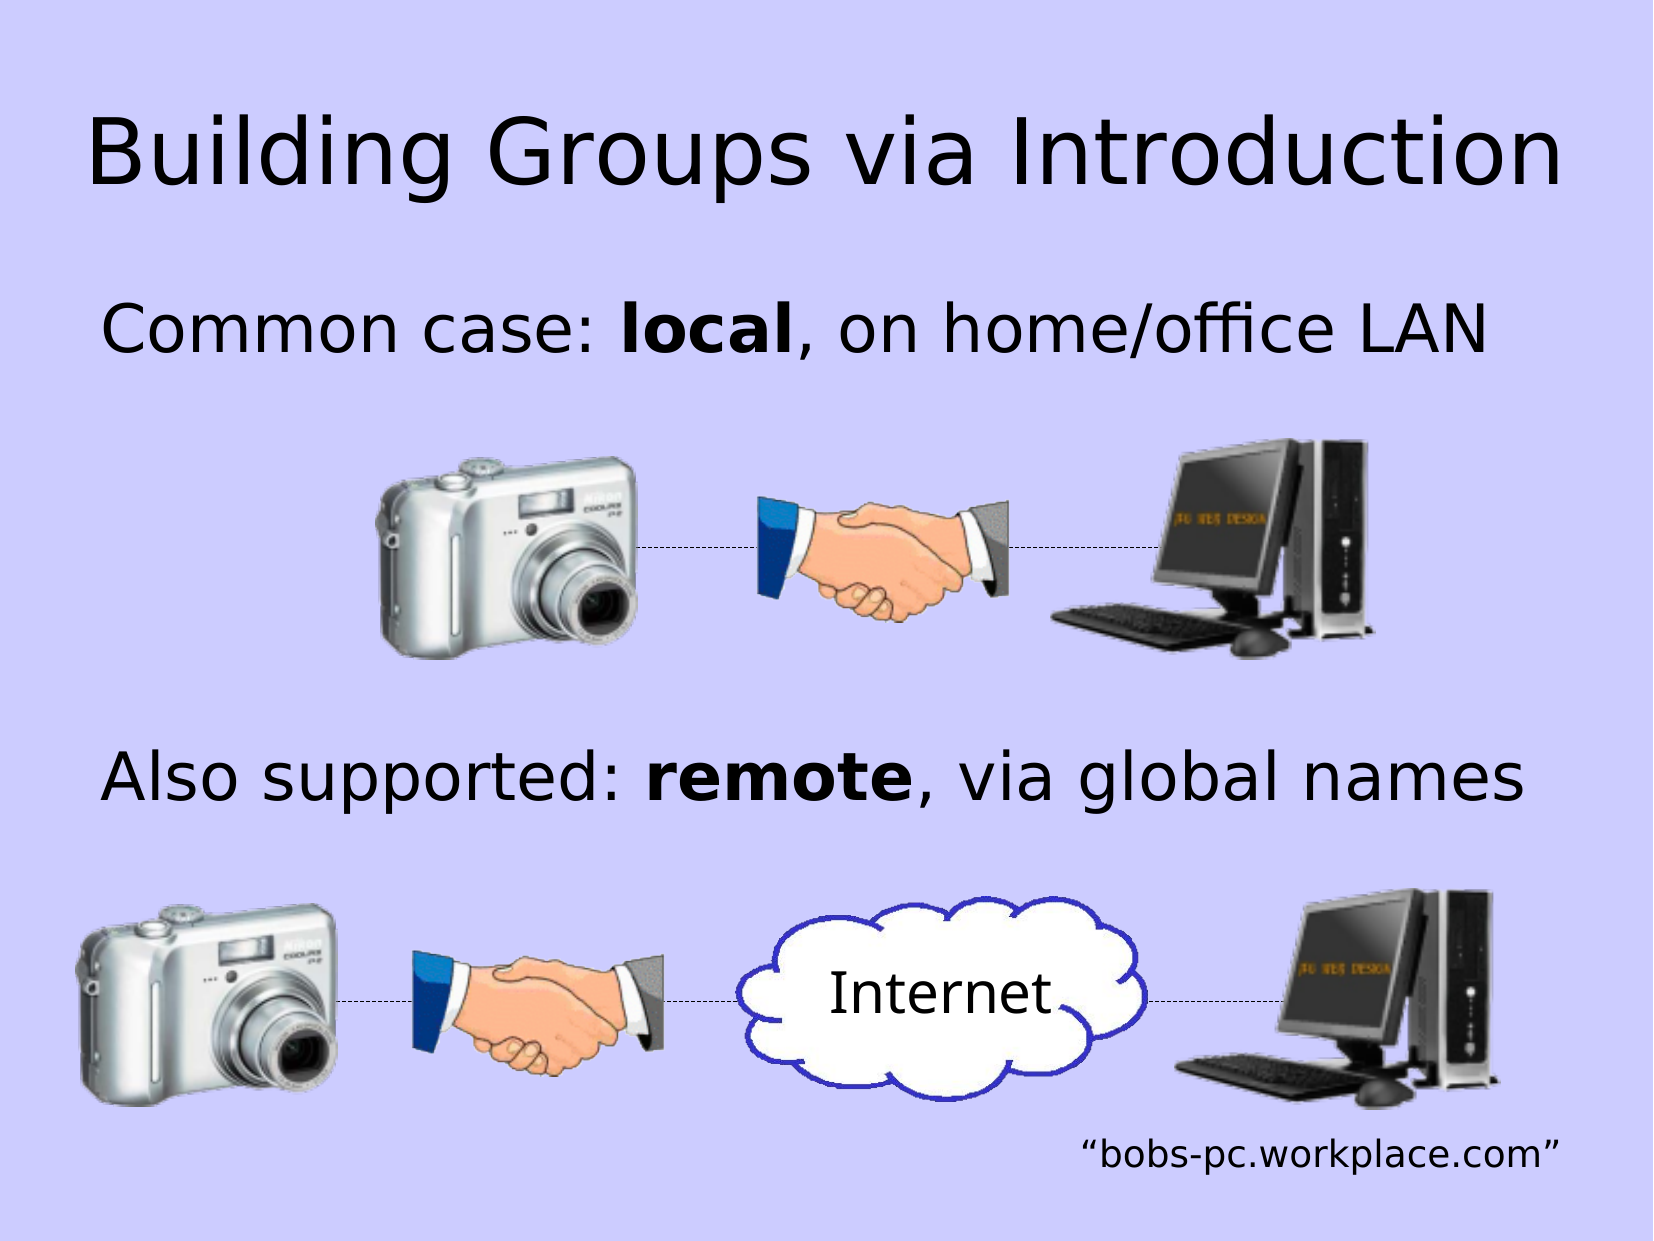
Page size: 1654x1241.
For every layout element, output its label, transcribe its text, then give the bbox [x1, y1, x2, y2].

picture [735, 896, 1148, 1102]
title Building Groups via Introduction [82, 49, 1571, 257]
picture [75, 903, 338, 1107]
text_box Internet [772, 944, 1111, 1024]
picture [375, 456, 638, 661]
picture [405, 947, 668, 1077]
picture [750, 493, 1013, 623]
picture [1050, 438, 1376, 661]
text_box “bobs-pc.workplace.com” [1065, 1125, 1606, 1184]
picture [1174, 888, 1501, 1111]
list Common case: local, on home/office LAN Also supported: remote, via global names [82, 290, 1571, 1095]
